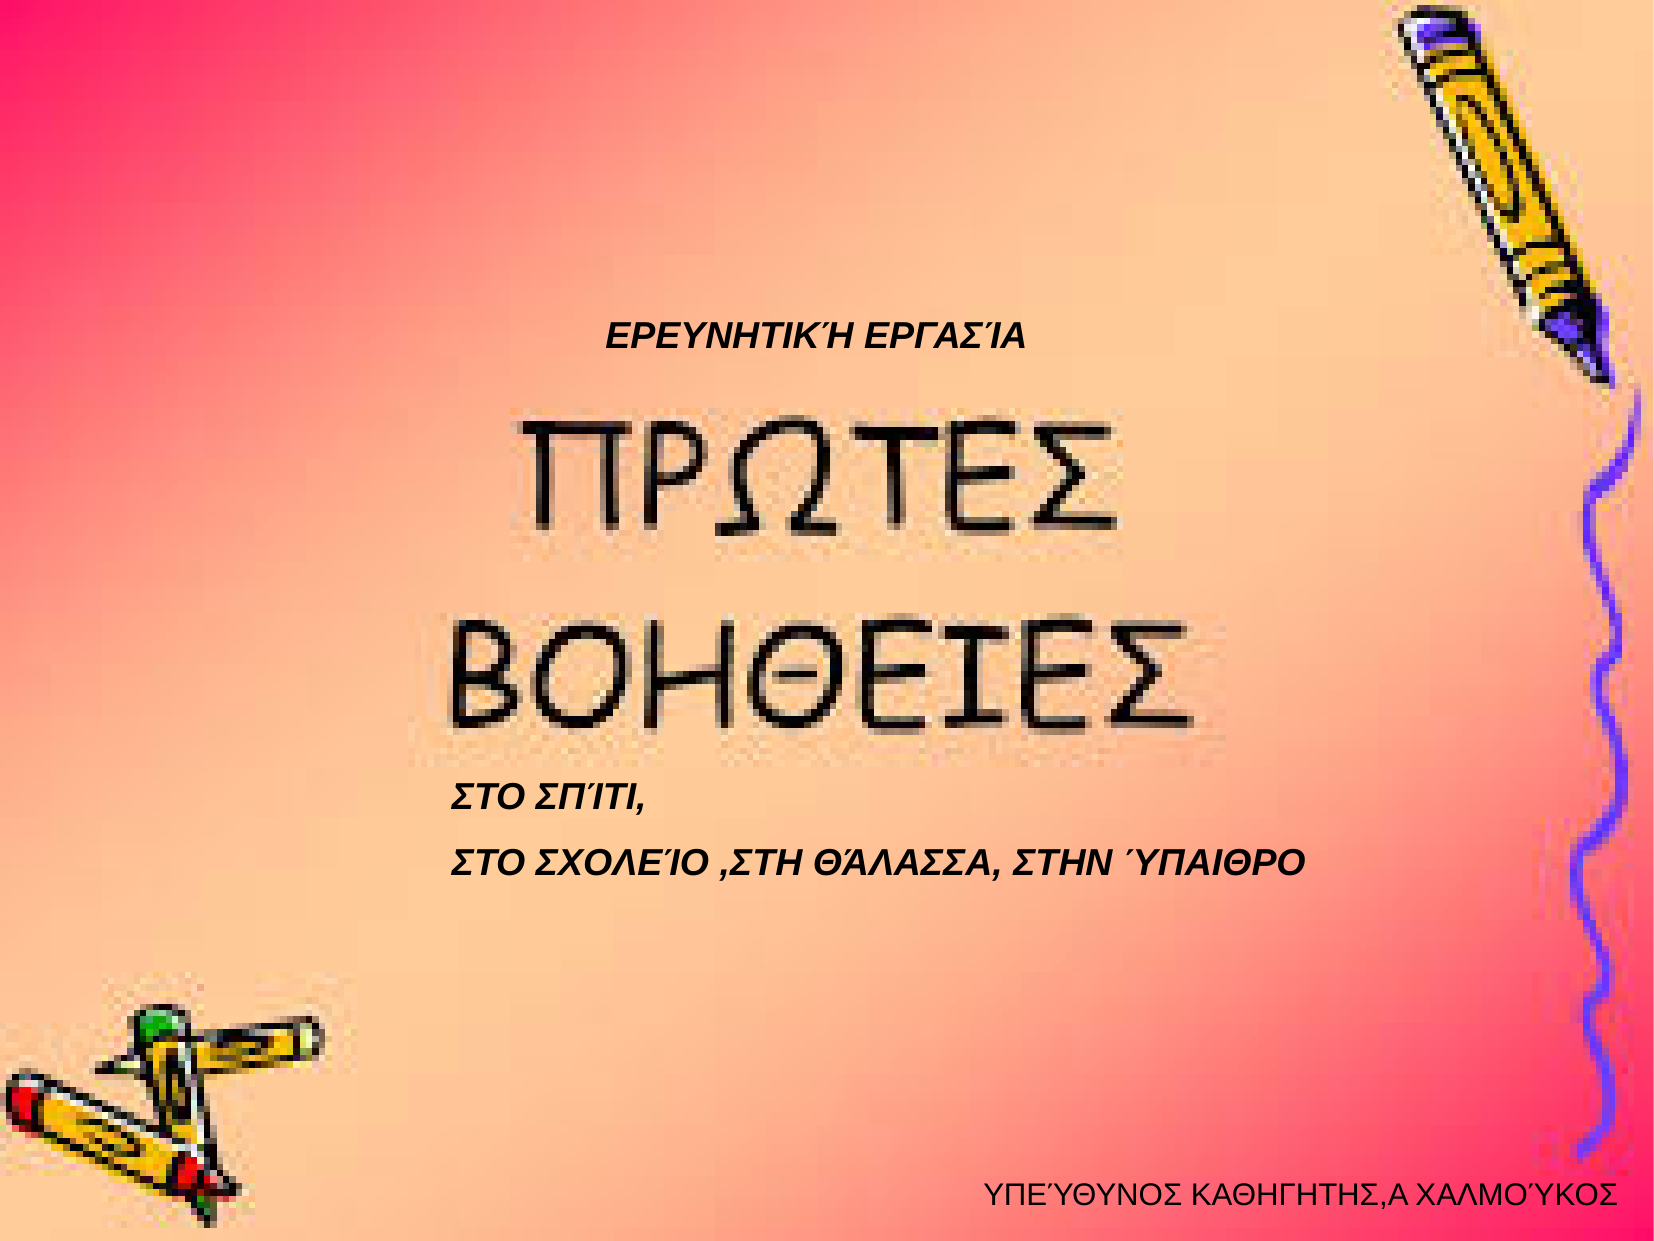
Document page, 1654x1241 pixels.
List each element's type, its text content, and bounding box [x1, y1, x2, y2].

text_box ΥΠΕΎΘΥΝΟΣ ΚΑΘΗΓΗΤΗΣ,Α ΧΑΛΜΟΎΚΟΣ [968, 1169, 1654, 1241]
text_box ΣΤΟ ΣΠΊΤΙ, ΣΤΟ ΣΧΟΛΕΊΟ ,ΣΤΗ ΘΆΛΑΣΣΑ, ΣΤΗΝ ΎΠΑΙΘΡΟ [437, 767, 1654, 1123]
picture [0, 0, 1654, 1241]
text_box ΕΡΕΥΝΗΤΙΚΉ ΕΡΓΑΣΊΑ [590, 307, 1229, 438]
